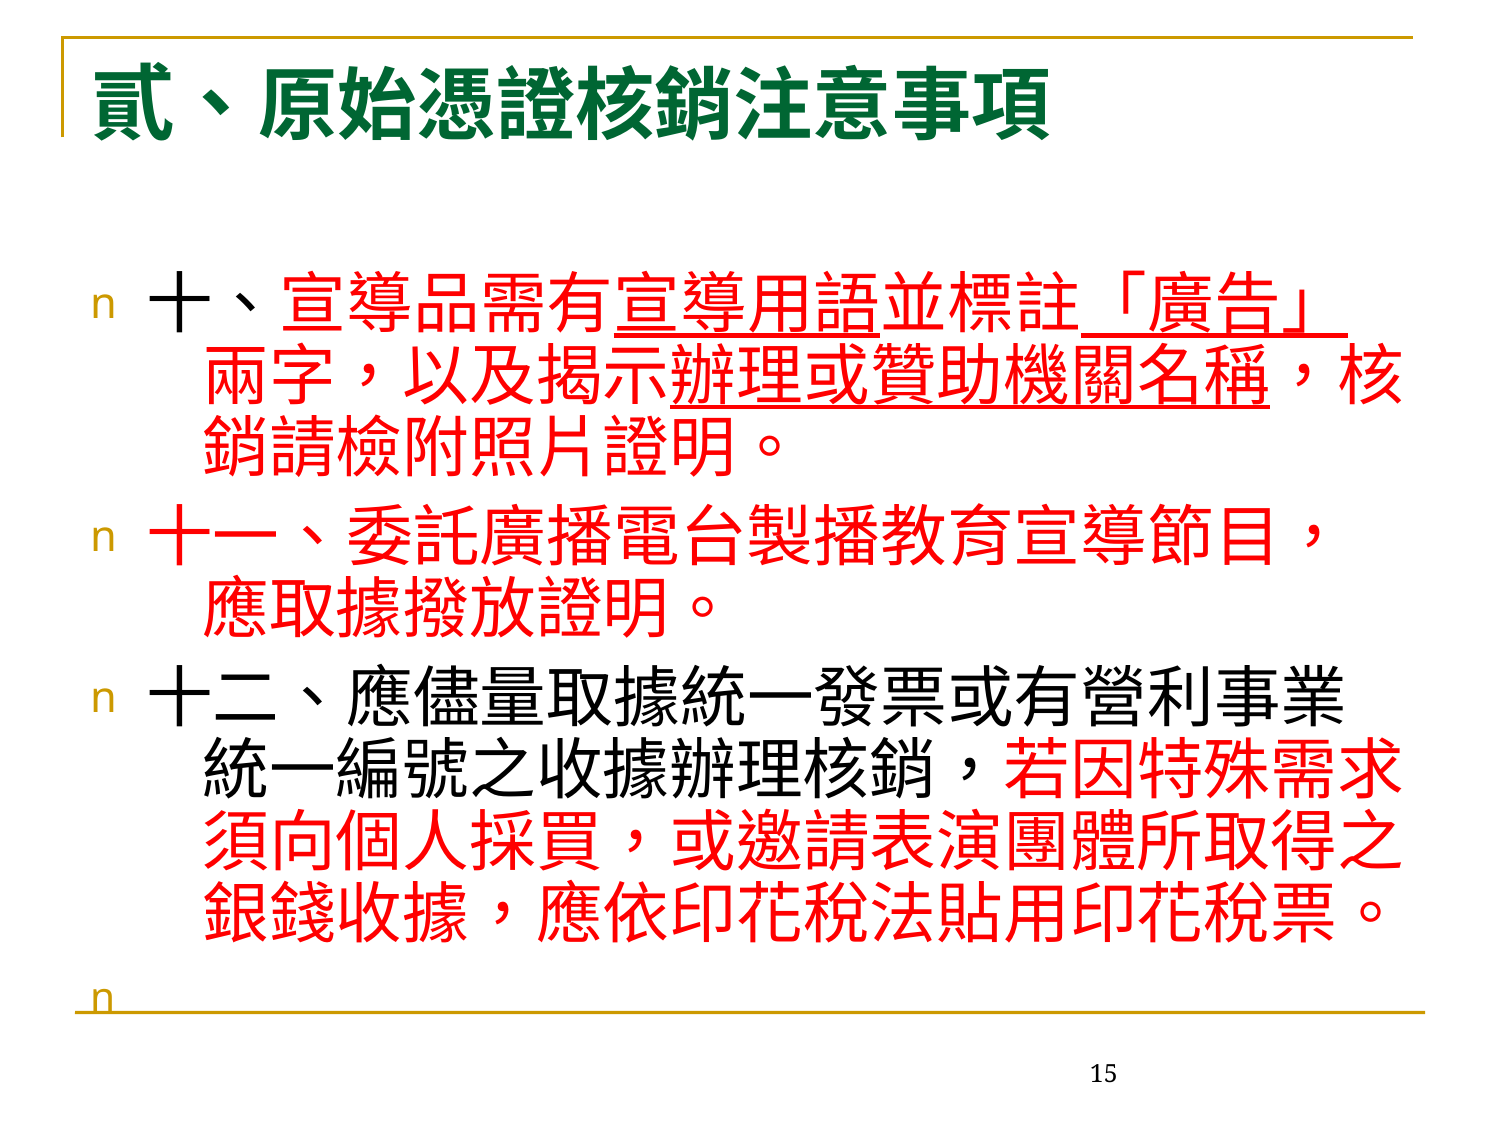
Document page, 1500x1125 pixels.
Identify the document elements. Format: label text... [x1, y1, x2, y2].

title 貳、原始憑證核銷注意事項 [76, 42, 1427, 230]
list 十、宣導品需有宣導用語並標註「廣告」兩字，以及揭示辦理或贊助機關名稱，核銷請檢附照片證明。 十一、委託廣播電台製播教育宣導節目，應取據撥放證明。 十二、應儘量取據統一發票或有營利事業統一編號之收據辦理核銷，若因特殊需求須向個人採買，或邀請表演團體所取得之銀錢收據，應依印花稅法貼用印花稅票。 [75, 262, 1426, 1006]
text_box [1074, 1024, 1426, 1100]
